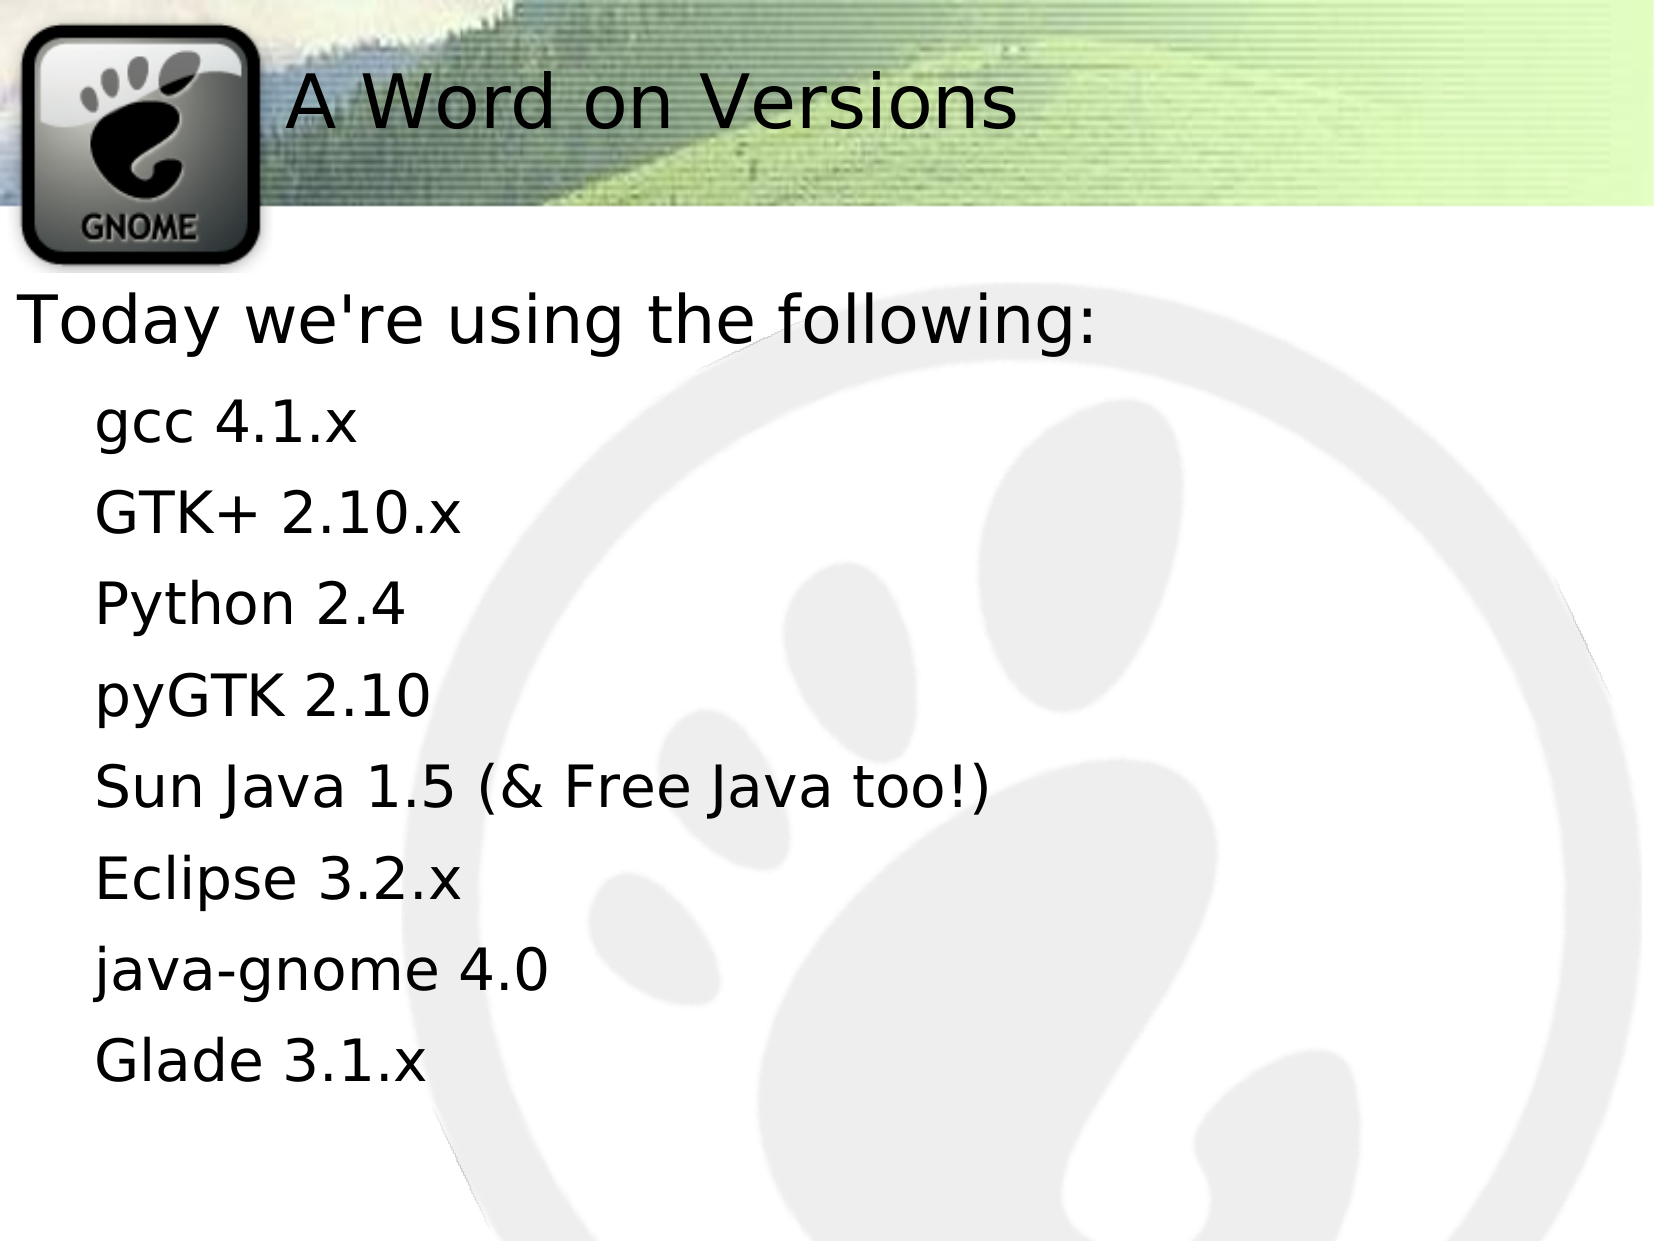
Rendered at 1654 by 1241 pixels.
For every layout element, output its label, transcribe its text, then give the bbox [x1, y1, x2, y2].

picture [0, 207, 1654, 273]
title A Word on Versions [0, 0, 1654, 207]
list Today we're using the following: gcc 4.1.x GTK+ 2.10.x Python 2.4 pyGTK 2.10 Sun Java 1.5 (& Free Java too!) Eclipse 3.2.x java-gnome 4.0 Glade 3.1.x [0, 281, 1654, 1241]
